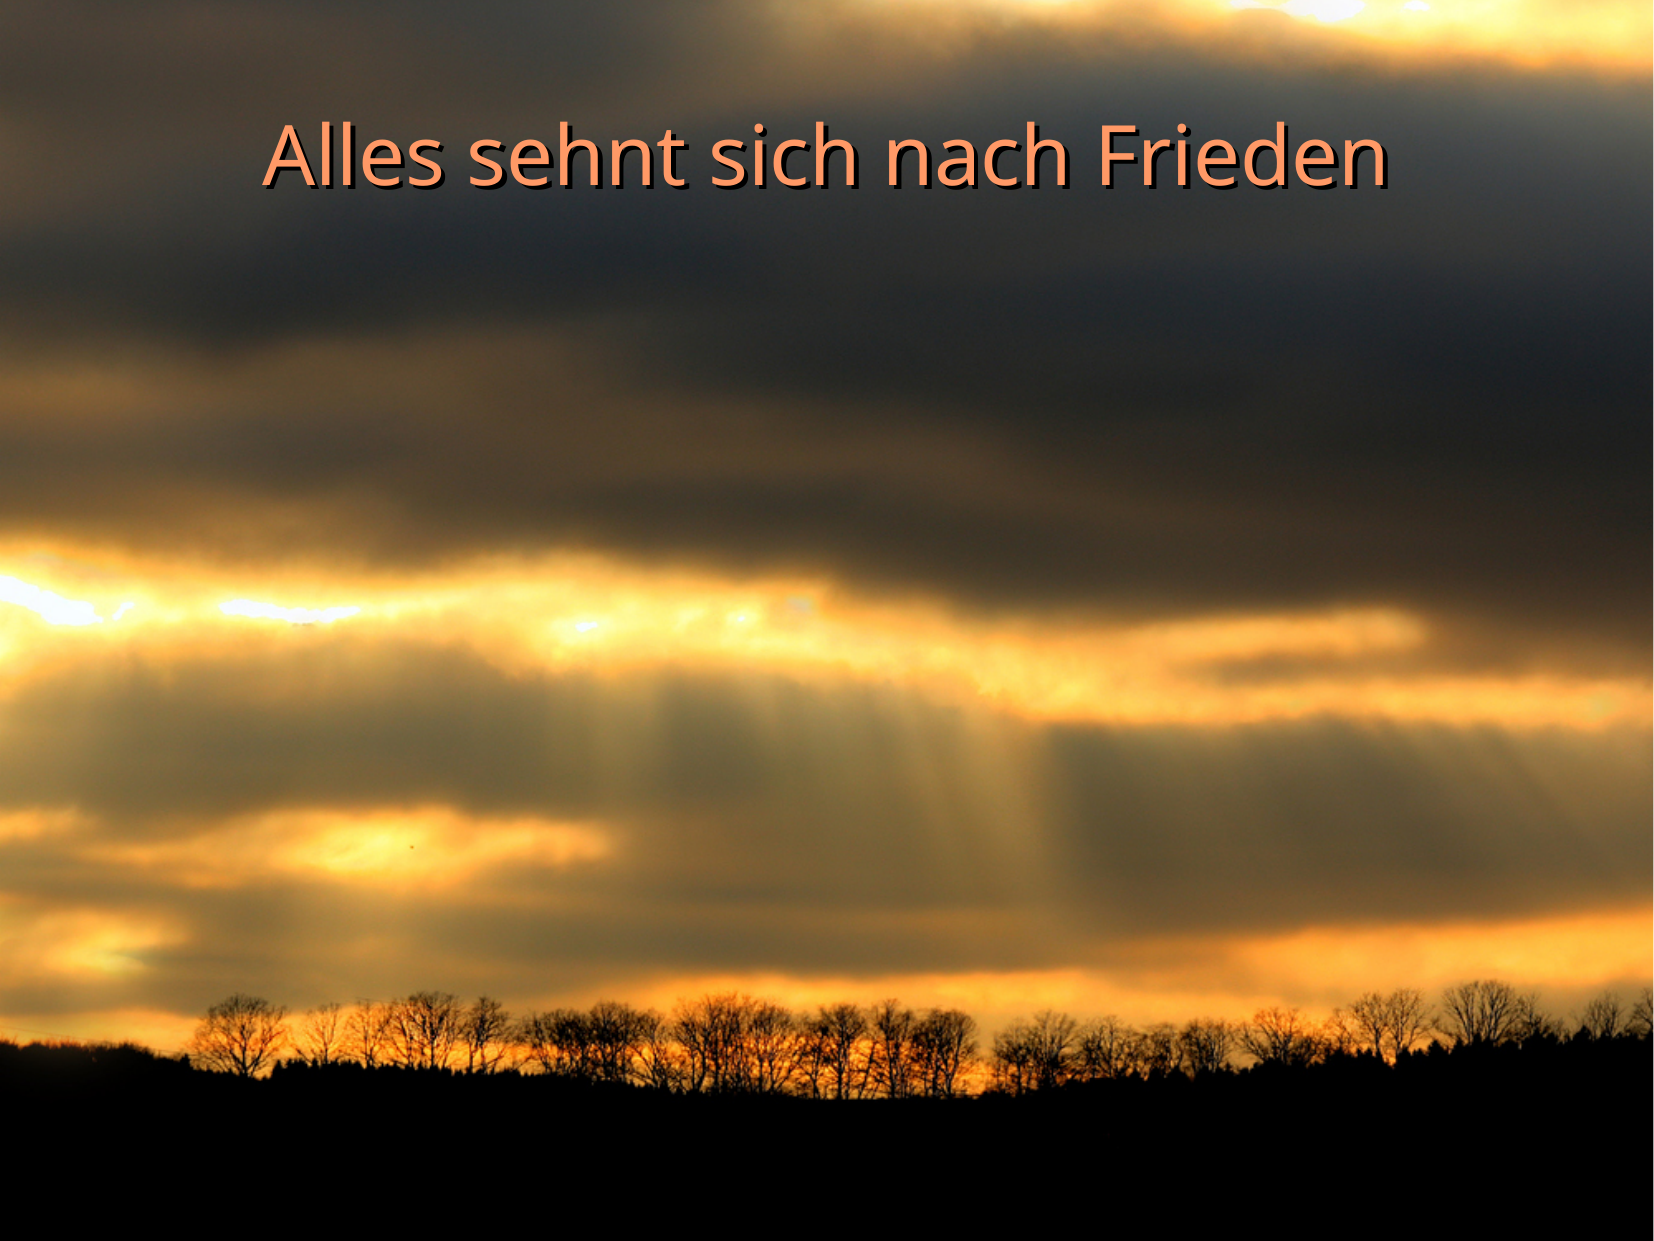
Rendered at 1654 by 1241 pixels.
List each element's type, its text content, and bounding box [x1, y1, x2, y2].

picture [0, 0, 1654, 1241]
title Alles sehnt sich nach Frieden [82, 49, 1571, 257]
